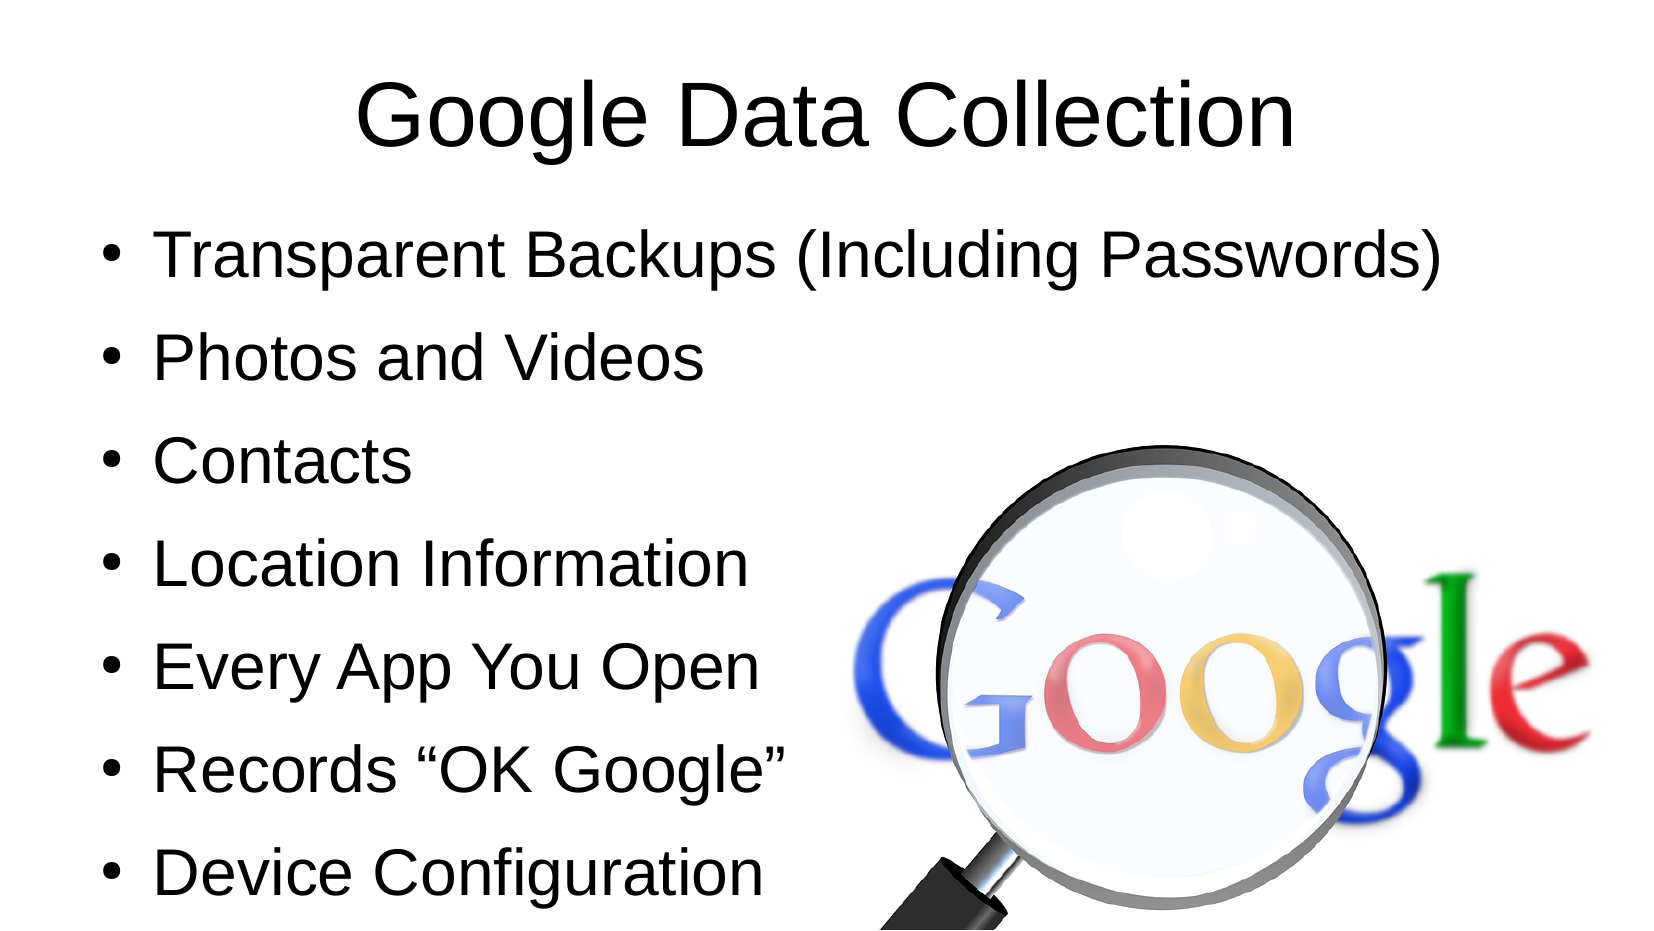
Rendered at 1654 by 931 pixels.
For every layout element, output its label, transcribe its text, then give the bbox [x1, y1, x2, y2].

title Google Data Collection [82, 37, 1571, 193]
list Transparent Backups (Including Passwords) Photos and Videos Contacts Location Information Every App You Open Records “OK Google” Device Configuration [82, 217, 1571, 916]
picture [765, 403, 1654, 930]
